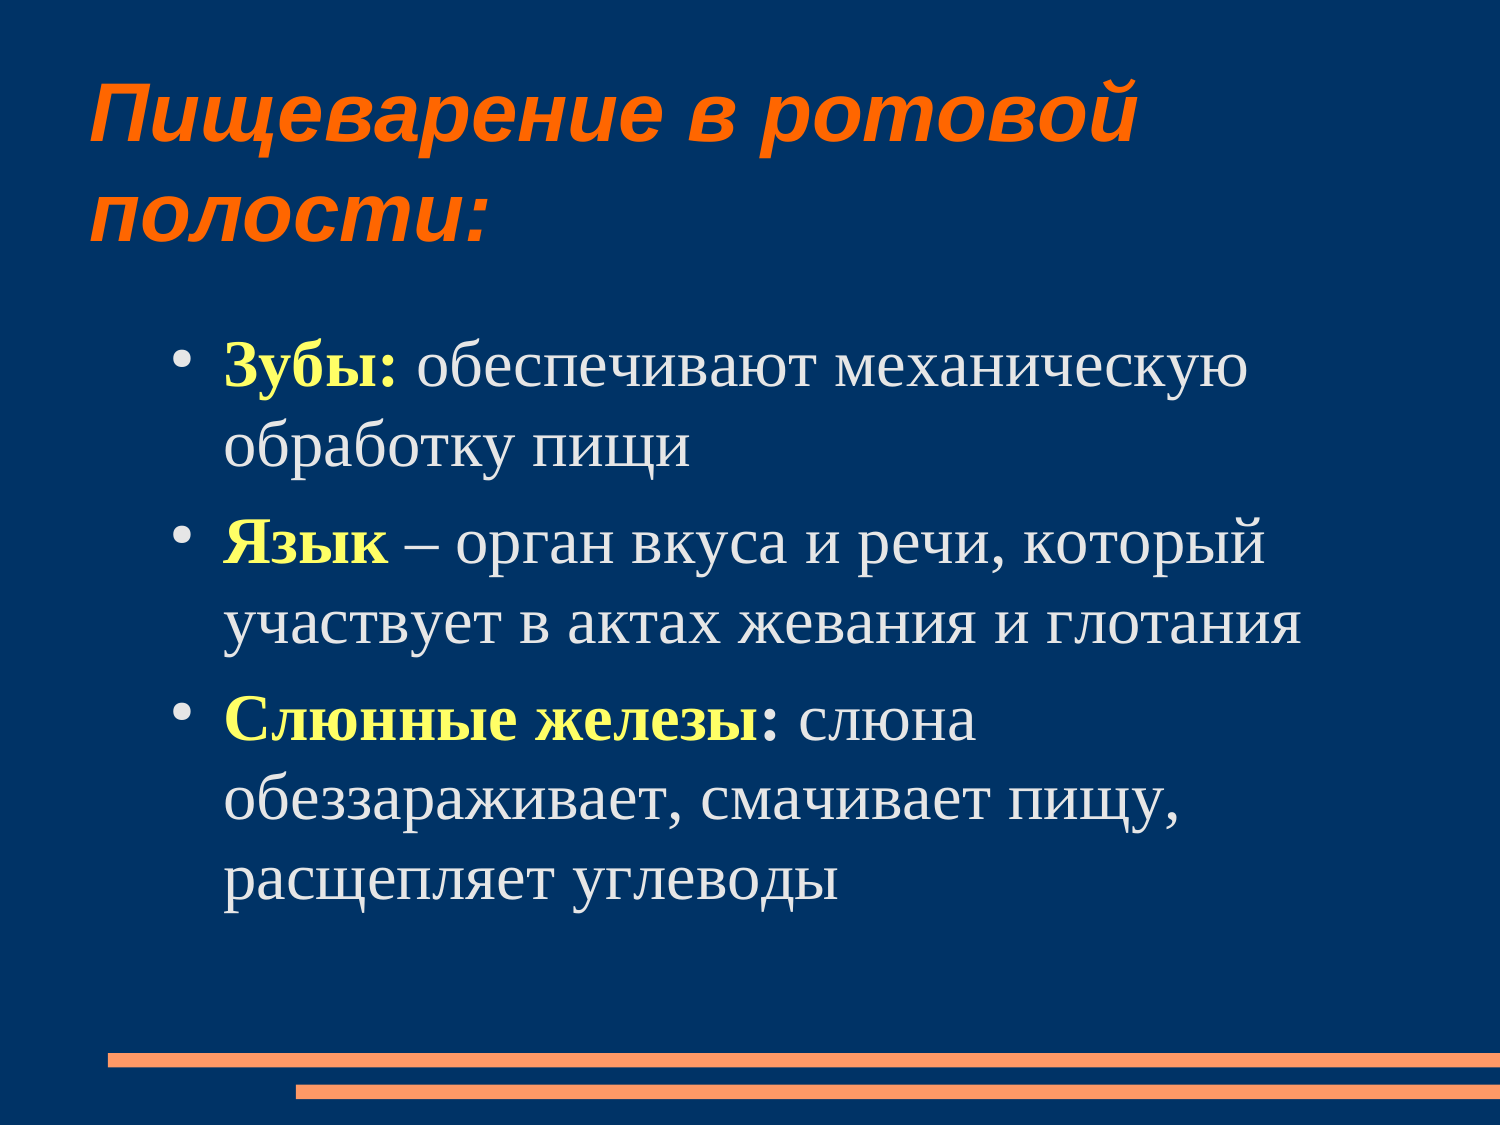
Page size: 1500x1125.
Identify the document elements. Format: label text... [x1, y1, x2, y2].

list Зубы: обеспечивают механическую обработку пищи Язык – орган вкуса и речи, который участвует в актах жевания и глотания Слюнные железы: слюна обеззараживает, смачивает пищу, расщепляет углеводы [137, 312, 1451, 1000]
title Пищеварение в ротовой полости: [75, 40, 1451, 276]
